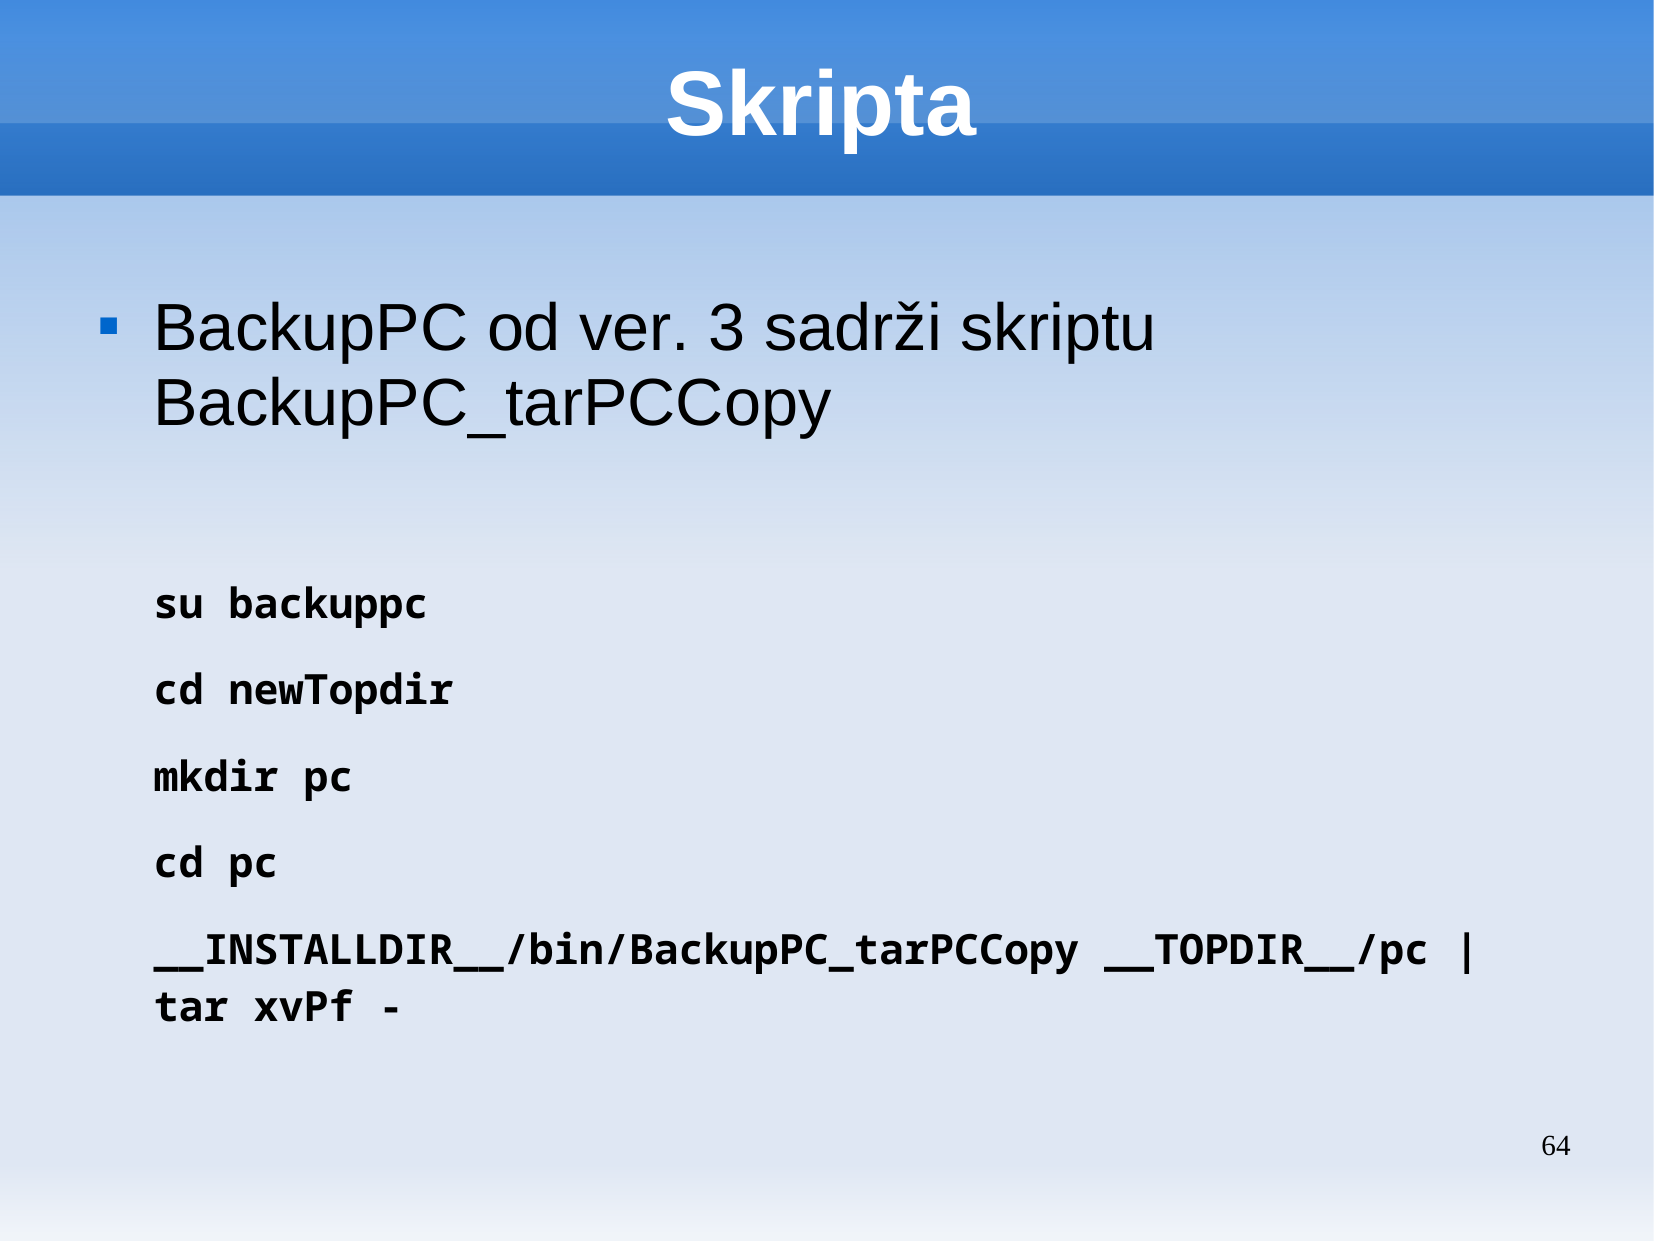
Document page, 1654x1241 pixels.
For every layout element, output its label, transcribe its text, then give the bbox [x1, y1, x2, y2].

list BackupPC od ver. 3 sadrži skriptu BackupPC_tarPCCopy su backuppc cd newTopdir mkdir pc cd pc __INSTALLDIR__/bin/BackupPC_tarPCCopy __TOPDIR__/pc | tar xvPf - [82, 290, 1571, 1094]
title Skripta [76, 7, 1565, 200]
picture [0, 0, 1654, 1241]
